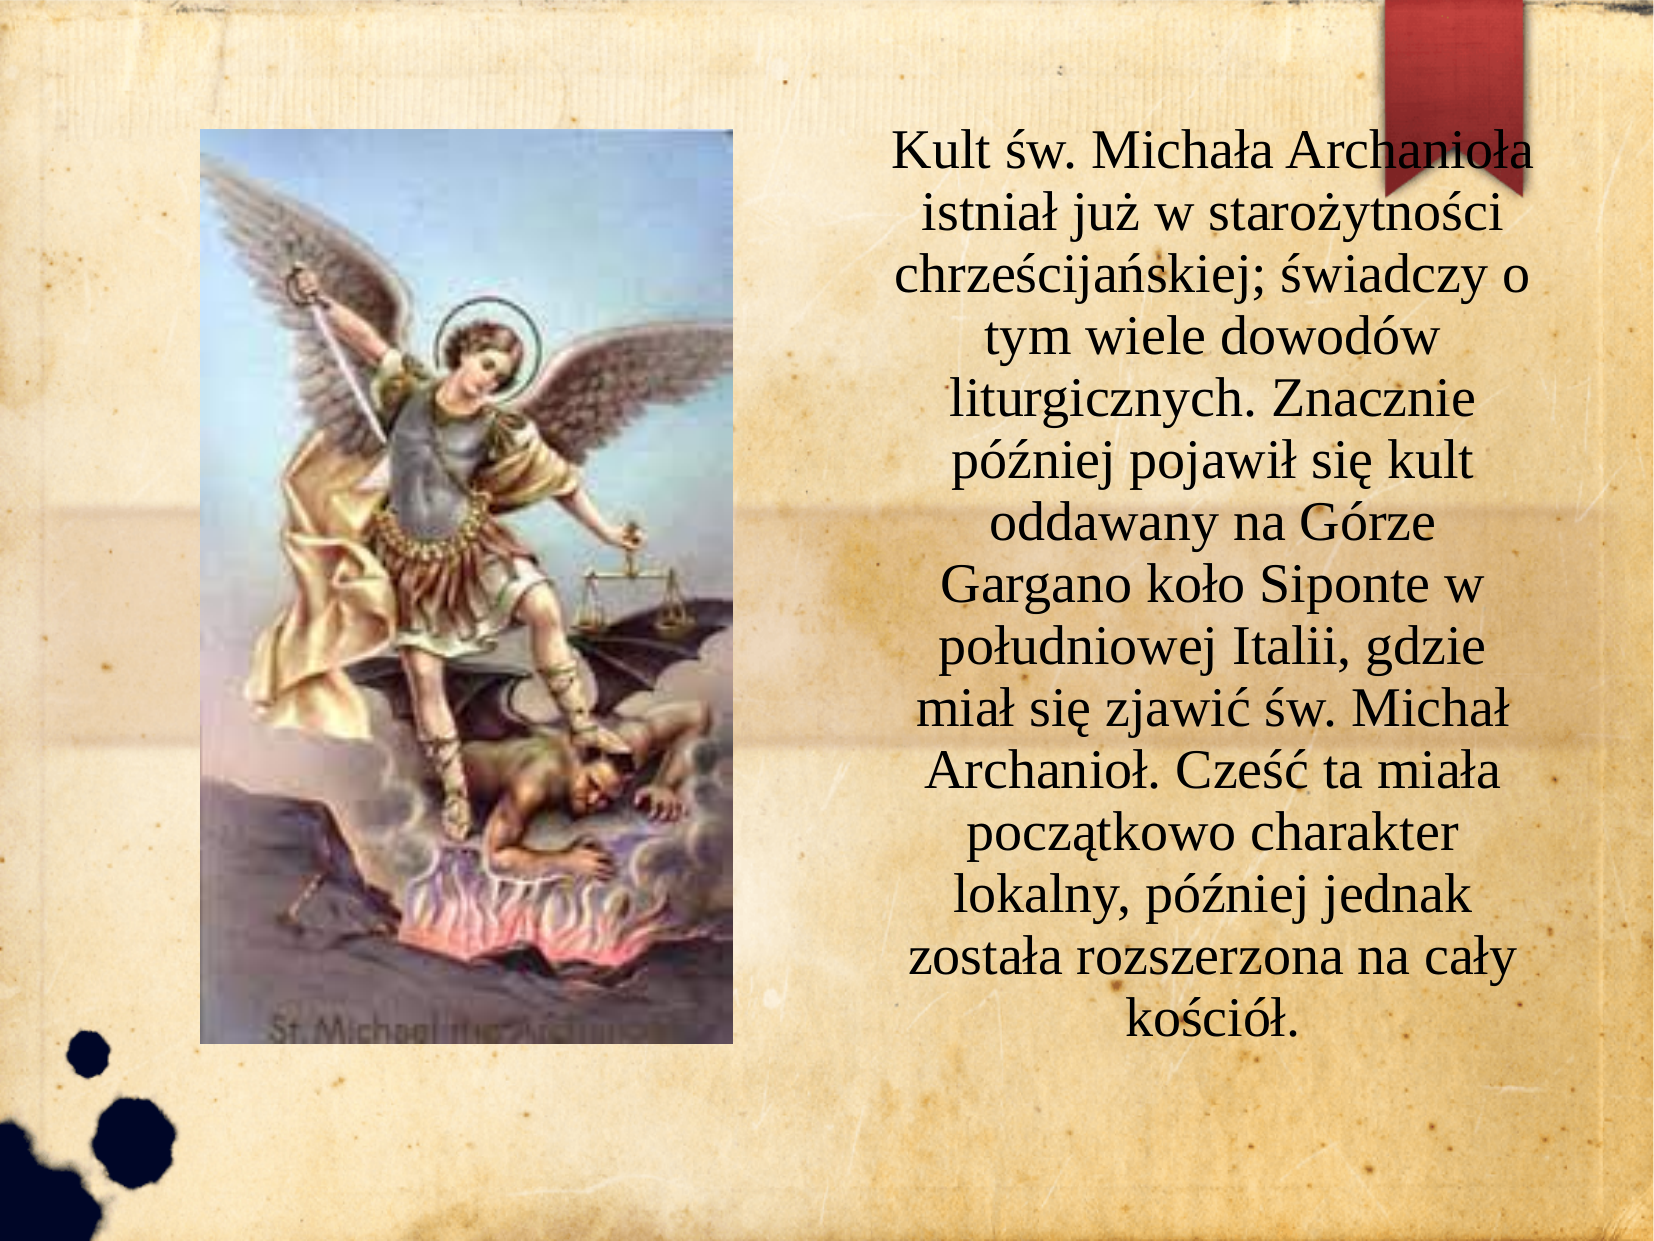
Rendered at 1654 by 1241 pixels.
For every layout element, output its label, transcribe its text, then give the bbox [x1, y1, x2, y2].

picture [0, 0, 1654, 1241]
list Kult św. Michała Archanioła istniał już w starożytności chrześcijańskiej; świadczy o tym wiele dowodów liturgicznych. Znacznie później pojawił się kult oddawany na Górze Gargano koło Siponte w południowej Italii, gdzie miał się zjawić św. Michał Archanioł. Cześć ta miała początkowo charakter lokalny, później jednak została rozszerzona na cały kościół. [828, 118, 1539, 1111]
